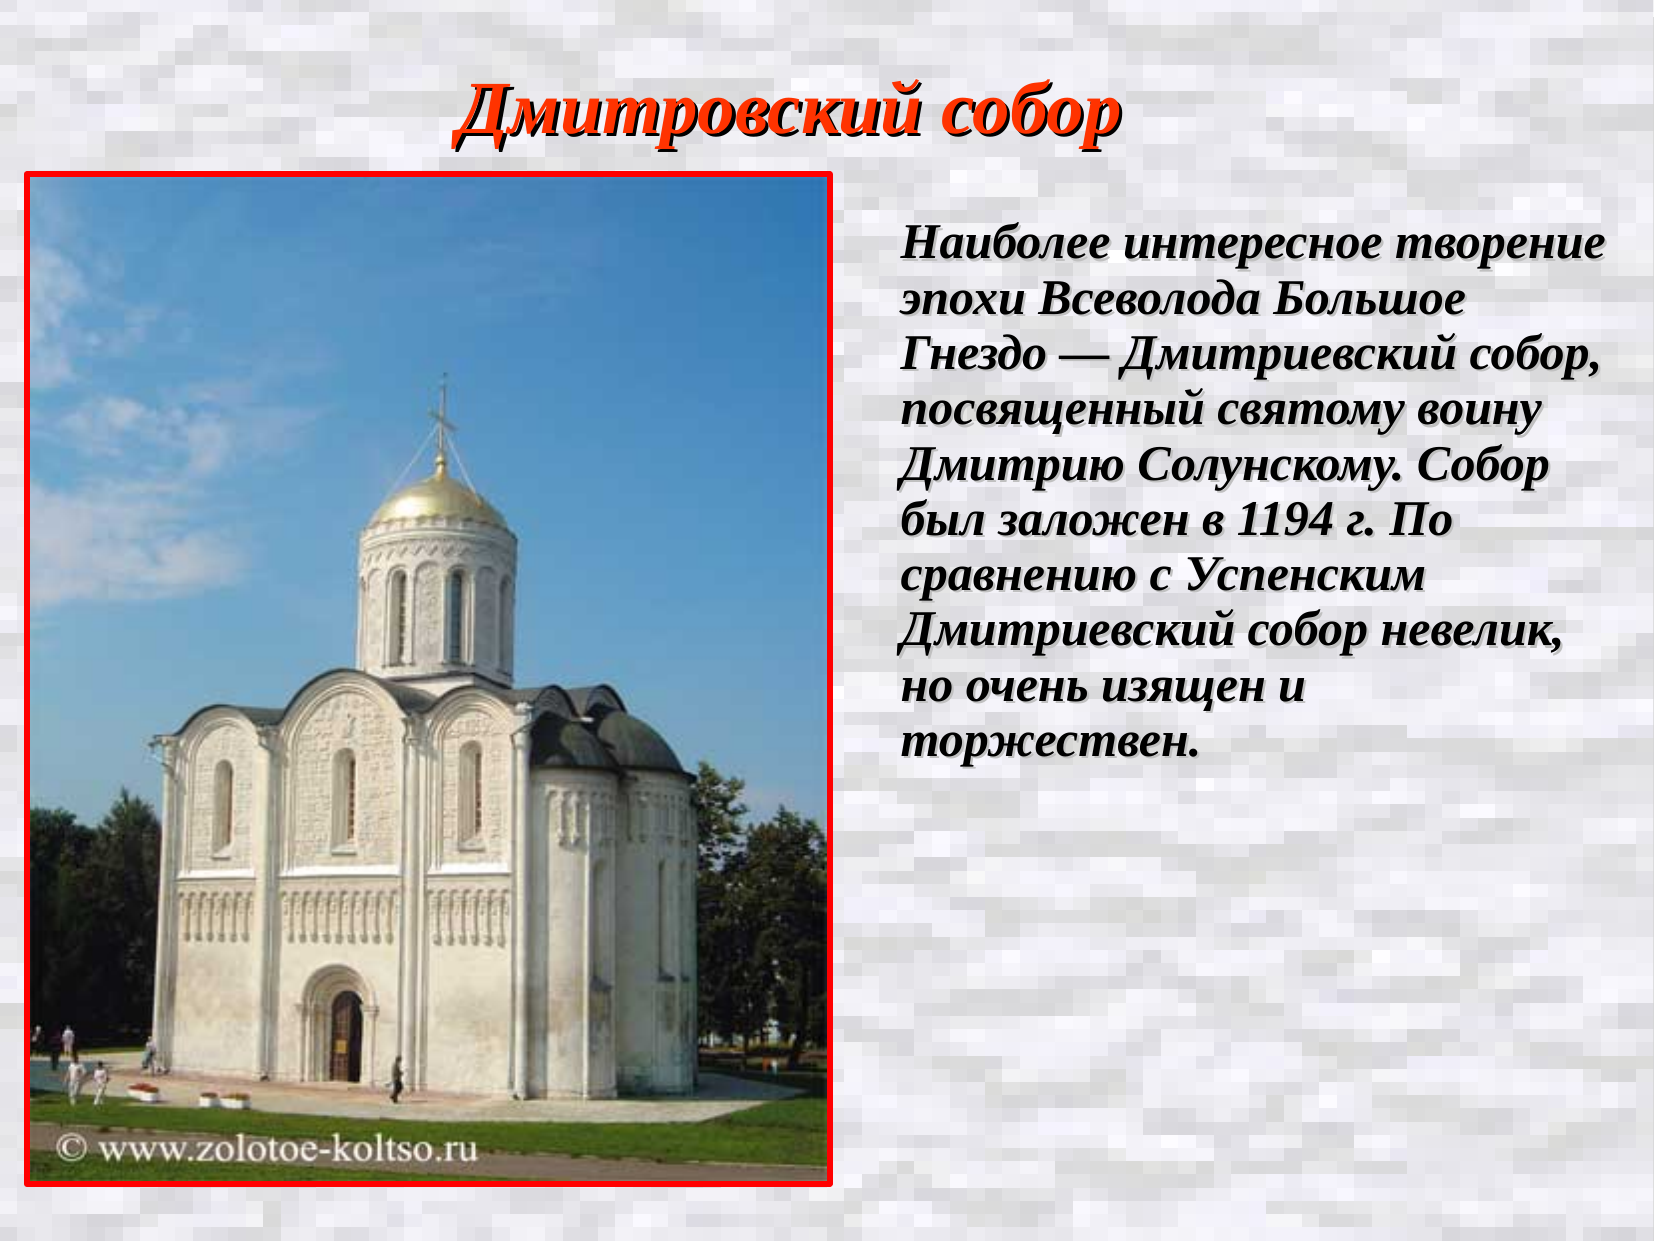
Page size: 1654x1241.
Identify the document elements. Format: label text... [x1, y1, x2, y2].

text_box Наиболее интересное творение эпохи Всеволода Большое Гнездо — Дмитриевский собор, посвященный святому воину Дмитрию Солунскому. Собор был заложен в 1194 г. По сравнению с Успенским Дмитриевский собор невелик, но очень изящен и торжествен. [885, 206, 1625, 917]
picture [0, 0, 1654, 1241]
text_box Дмитровский собор [442, 59, 1530, 158]
